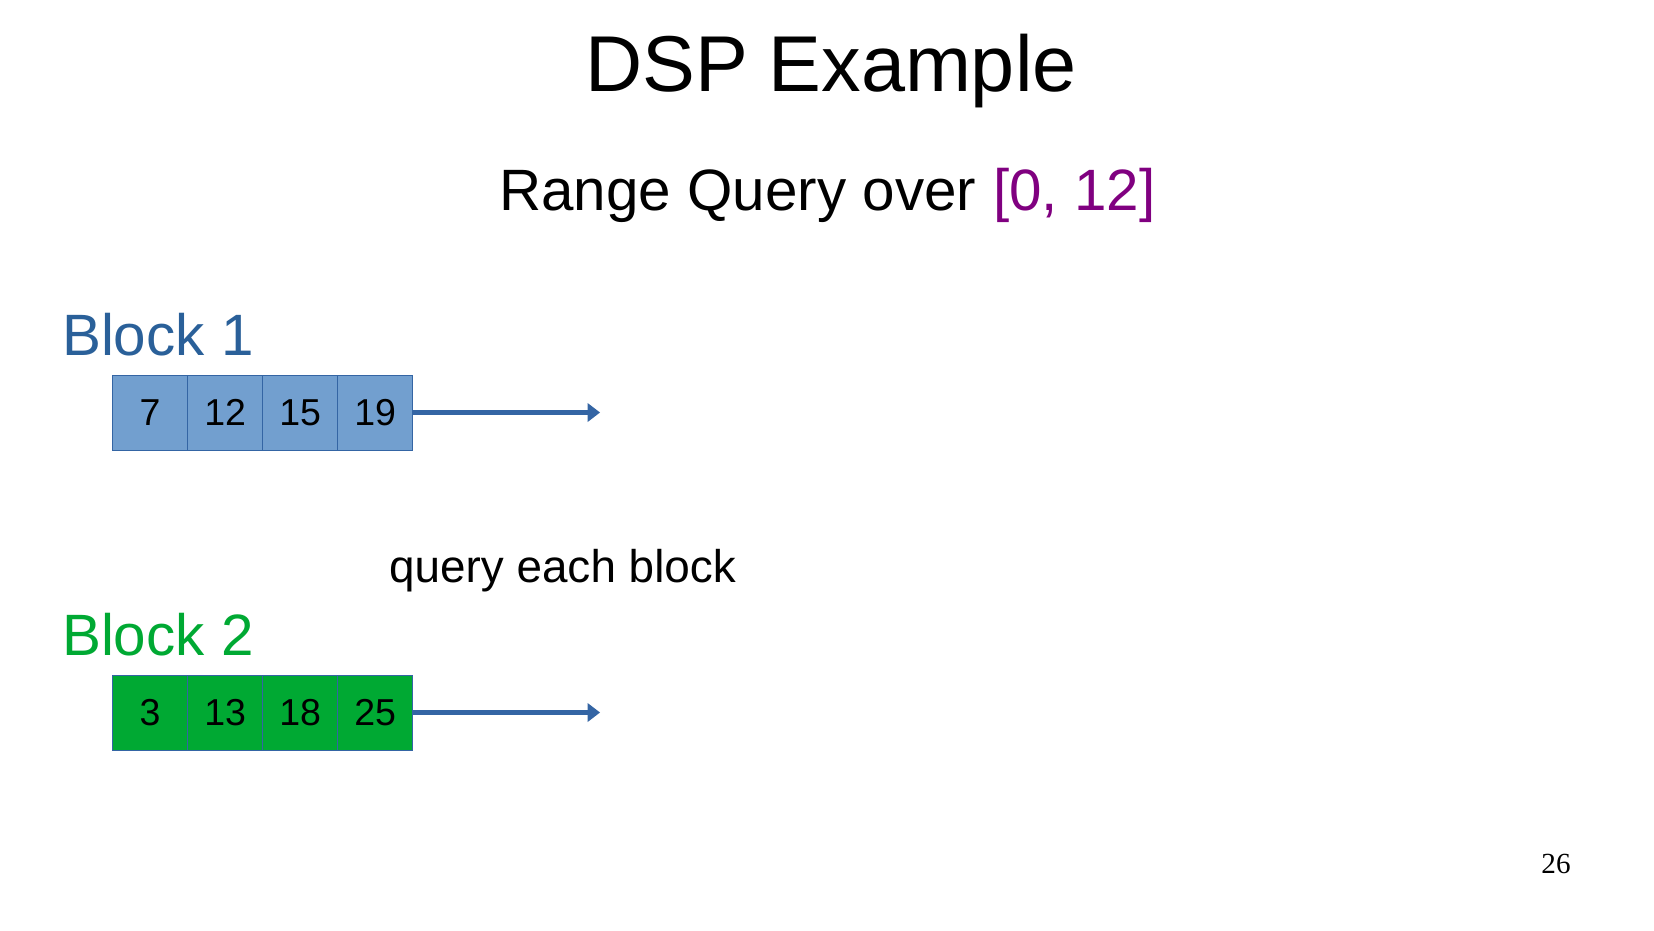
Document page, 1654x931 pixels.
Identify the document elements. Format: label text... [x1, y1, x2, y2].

text_box 3 [112, 676, 187, 751]
text_box 12 [188, 376, 262, 451]
text_box Block 1 [47, 295, 269, 376]
text_box 25 [338, 675, 413, 751]
text_box 13 [187, 676, 263, 751]
text_box Range Query over [0, 12] [484, 150, 1169, 263]
text_box 19 [338, 375, 413, 451]
text_box query each block [374, 533, 751, 601]
text_box 15 [262, 375, 338, 451]
text_box Block 2 [47, 595, 269, 676]
title DSP Example [86, 0, 1576, 142]
text_box 7 [112, 376, 188, 451]
text_box 18 [263, 675, 338, 751]
